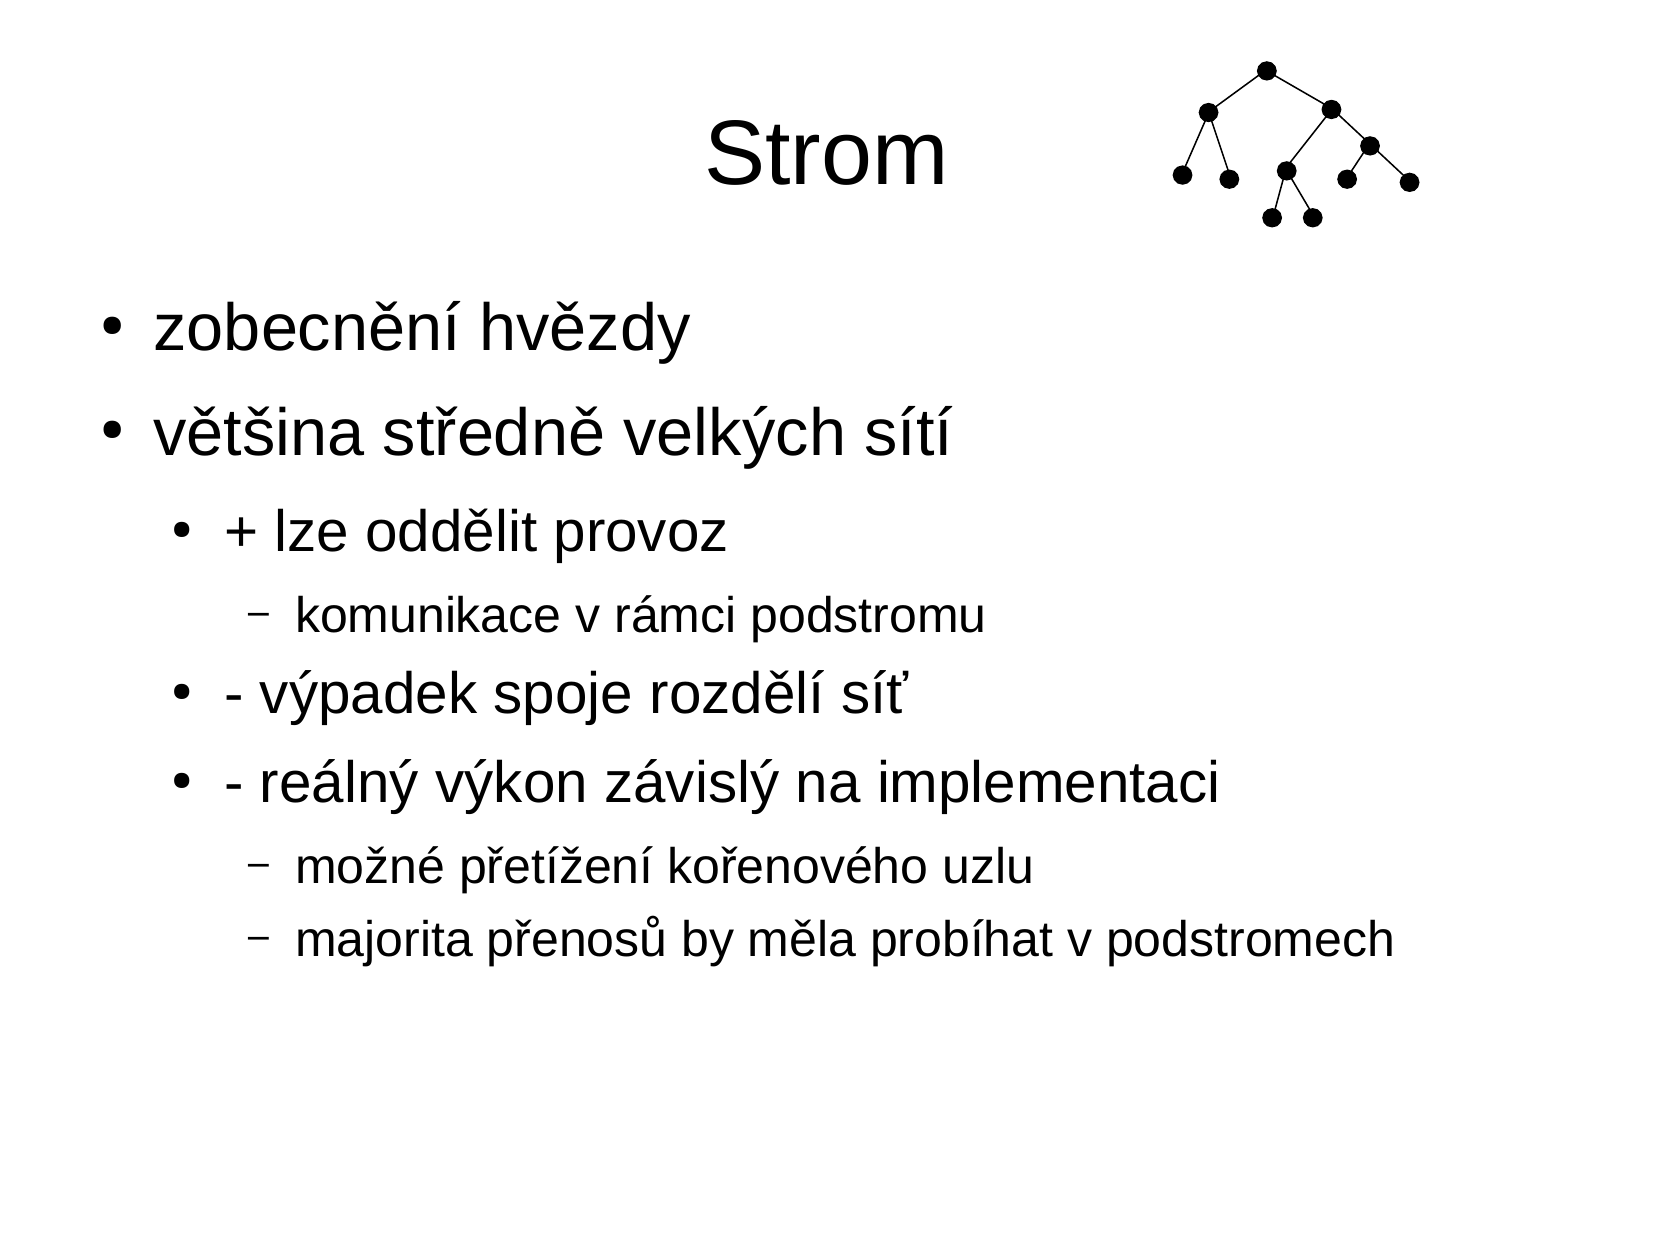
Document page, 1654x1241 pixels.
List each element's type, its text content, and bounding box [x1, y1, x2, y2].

text_box [1220, 170, 1239, 189]
text_box [1400, 173, 1419, 192]
text_box [1338, 170, 1357, 189]
text_box [1199, 103, 1218, 122]
title Strom [82, 49, 1571, 257]
list zobecnění hvězdy většina středně velkých sítí + lze oddělit provoz komunikace v rámci podstromu - výpadek spoje rozdělí síť - reálný výkon závislý na implementaci možné přetížení kořenového uzlu majorita přenosů by měla probíhat v podstromech [82, 290, 1571, 1109]
text_box [1277, 161, 1296, 180]
text_box [1263, 208, 1282, 227]
text_box [1260, 72, 1274, 80]
text_box [1360, 137, 1380, 155]
text_box [1257, 62, 1277, 74]
text_box [1303, 208, 1322, 227]
text_box [1173, 166, 1192, 184]
text_box [1322, 100, 1341, 119]
